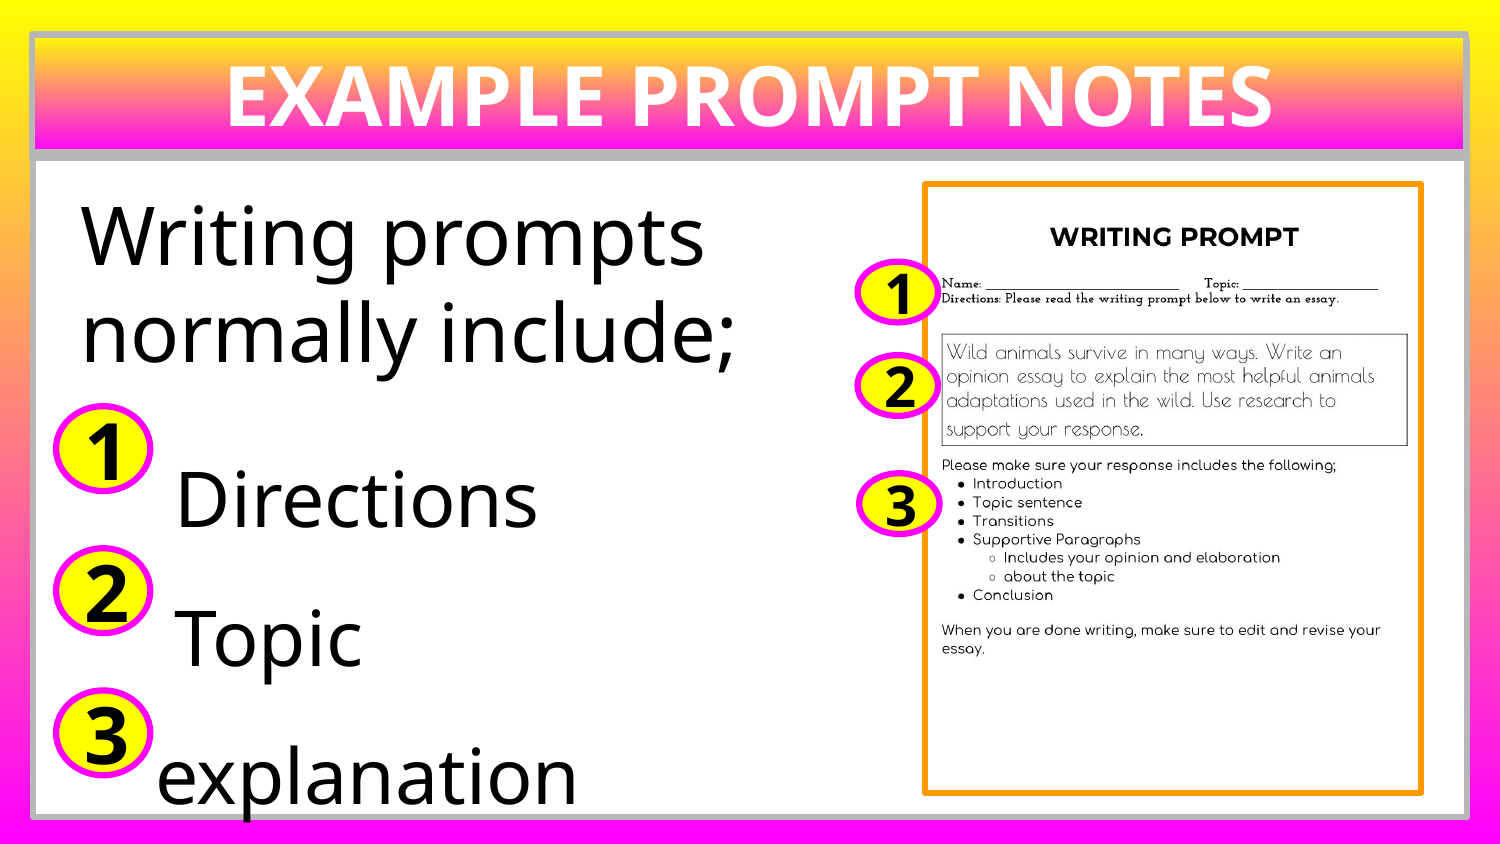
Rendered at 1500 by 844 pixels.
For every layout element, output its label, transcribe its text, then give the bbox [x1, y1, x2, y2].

picture [928, 187, 1419, 790]
text_box 2 [56, 548, 151, 634]
text_box 3 [56, 690, 151, 776]
text_box 3 [859, 473, 940, 535]
text_box 1 [56, 406, 151, 492]
text_box EXAMPLE PROMPT NOTES [32, 34, 1466, 153]
text_box 1 [857, 261, 939, 323]
text_box 2 [857, 355, 939, 416]
text_box Writing prompts normally include; Directions Topic explanation Requirements [65, 169, 822, 806]
text_box [32, 40, 1467, 817]
